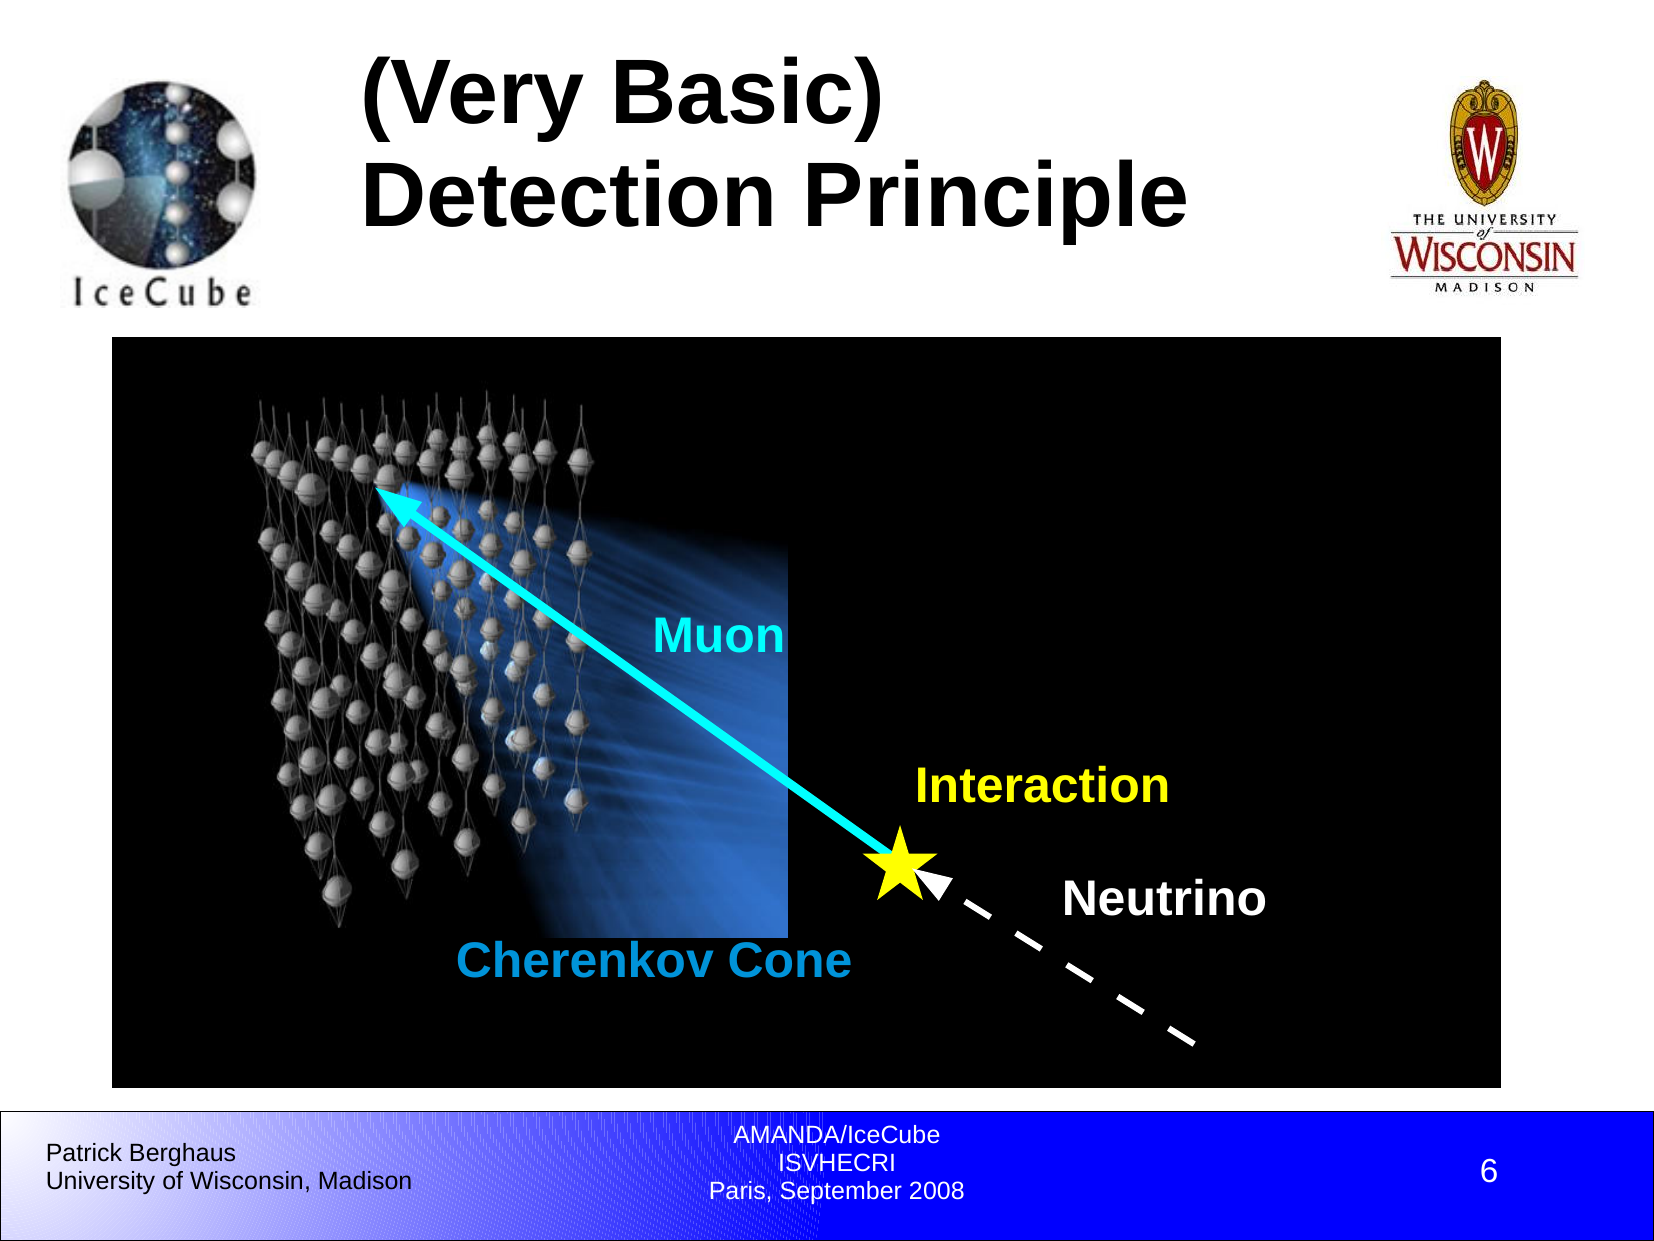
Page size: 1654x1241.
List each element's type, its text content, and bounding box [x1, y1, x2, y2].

text_box Interaction [900, 750, 1186, 841]
picture [150, 358, 788, 938]
text_box Cherenkov Cone [441, 925, 867, 1016]
text_box Neutrino [1047, 862, 1284, 953]
text_box Muon [637, 600, 801, 691]
text_box (Very Basic) Detection Principle [345, 33, 1207, 326]
picture [60, 78, 263, 308]
text_box [112, 337, 1501, 1088]
picture [1381, 76, 1585, 310]
picture [670, 691, 788, 776]
